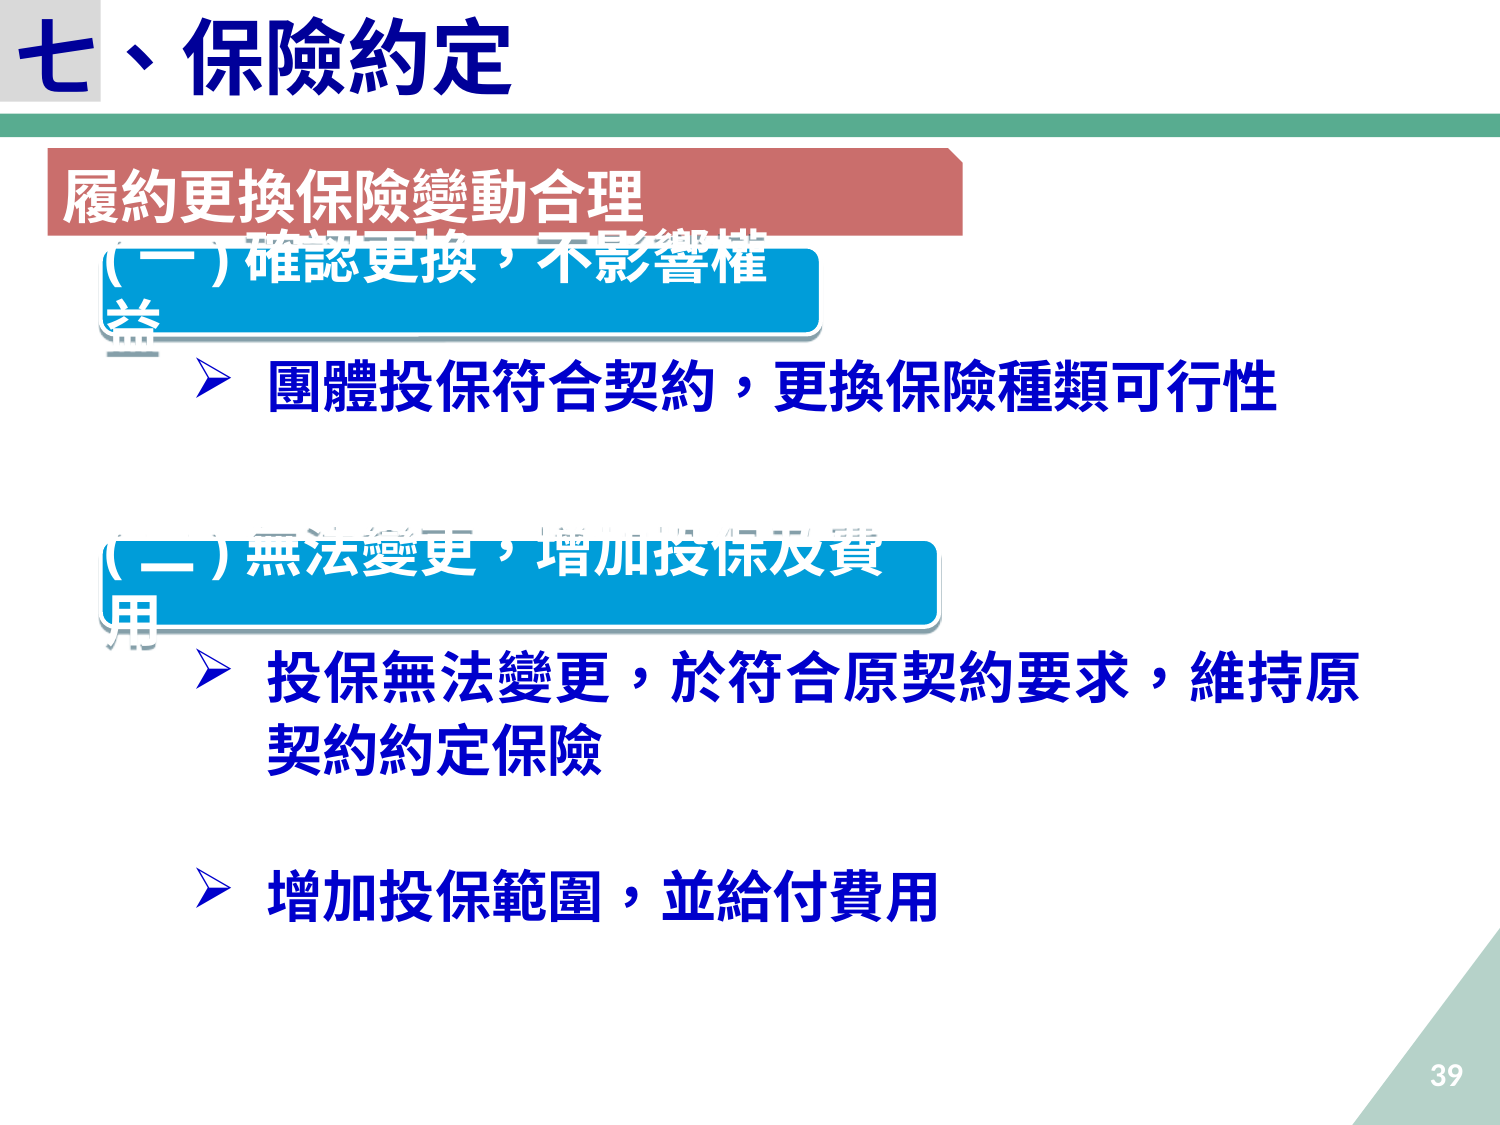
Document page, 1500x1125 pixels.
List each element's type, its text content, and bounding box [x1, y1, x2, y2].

text_box 團體投保符合契約，更換保險種類可行性 投保無法變更，於符合原契約要求，維持原契約約定保險 增加投保範圍，並給付費用 [0, 265, 1376, 1125]
text_box (二)無法變更，增加投保及費用 [100, 538, 940, 627]
text_box [0, 113, 1500, 138]
text_box [1376, 927, 1500, 1125]
slide_number <編號> [1376, 1042, 1478, 1103]
text_box (一)確認更換，不影響權益 [100, 246, 821, 335]
text_box 履約更換保險變動合理 [47, 148, 963, 236]
text_box 七、保險約定 [0, 0, 1465, 113]
